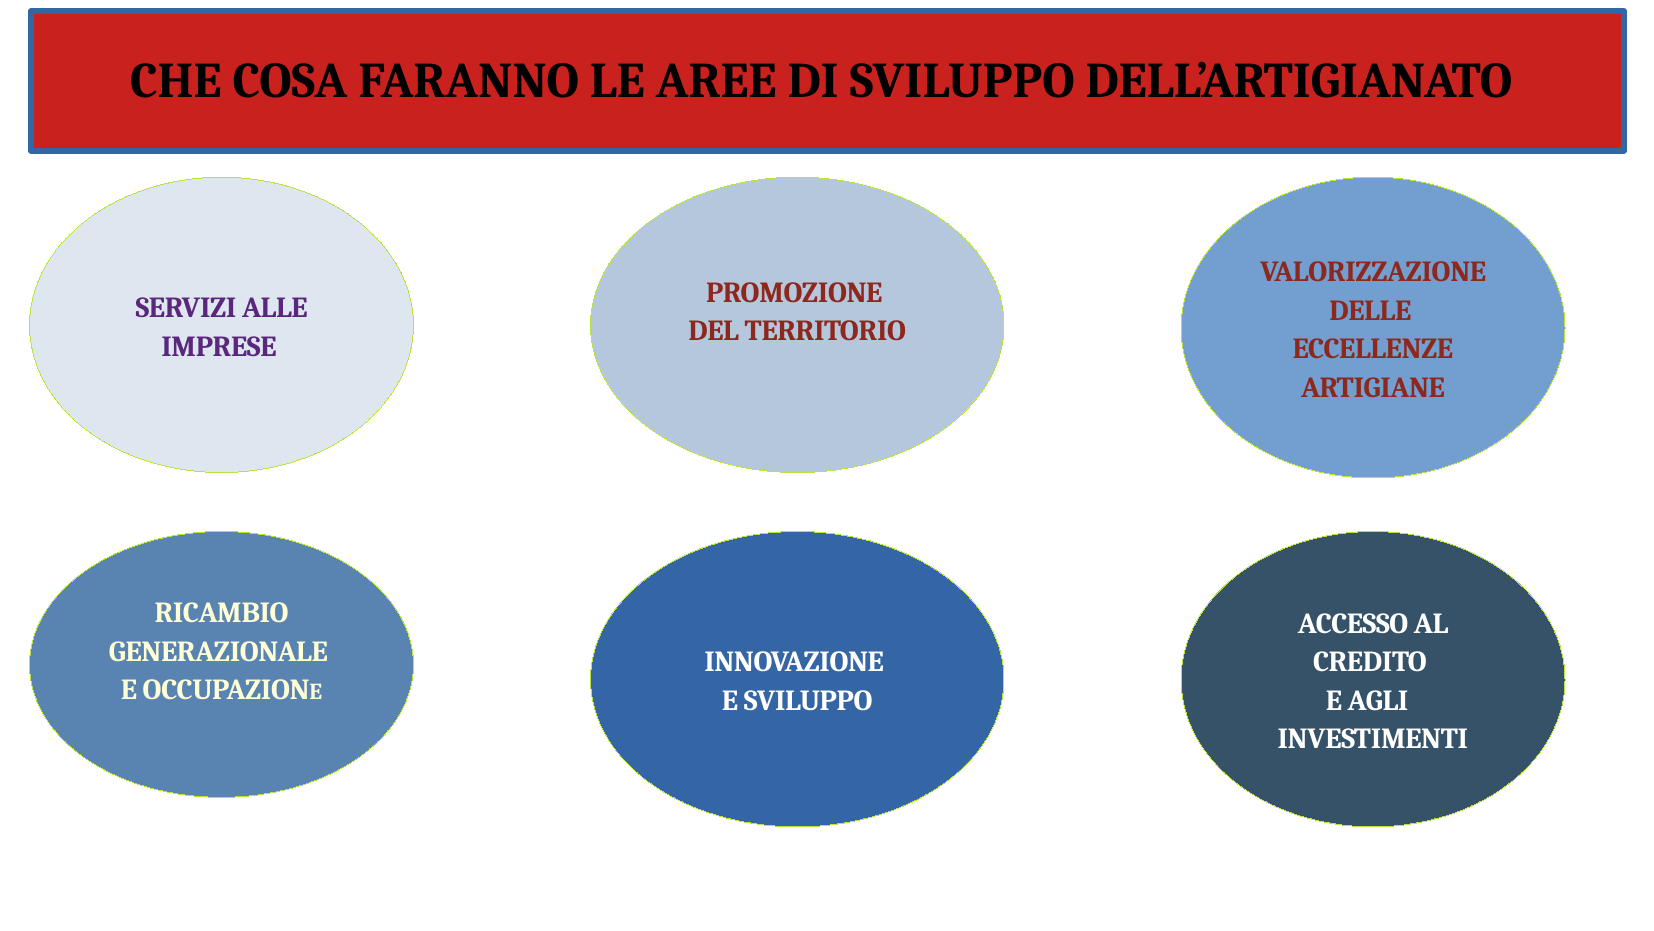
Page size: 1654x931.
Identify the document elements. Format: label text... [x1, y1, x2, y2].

text_box VALORIZZAZIONE DELLE ECCELLENZE ARTIGIANE [1181, 177, 1566, 478]
text_box PROMOZIONE DEL TERRITORIO [590, 177, 1004, 473]
text_box SERVIZI ALLE IMPRESE [29, 177, 414, 473]
text_box RICAMBIO GENERAZIONALE E OCCUPAZIONE [29, 531, 414, 798]
text_box INNOVAZIONE E SVILUPPO [590, 531, 1004, 827]
text_box ACCESSO AL CREDITO E AGLI INVESTIMENTI [1181, 531, 1566, 827]
title CHE COSA FARANNO LE AREE DI SVILUPPO DELL’ARTIGIANATO [30, 11, 1625, 151]
